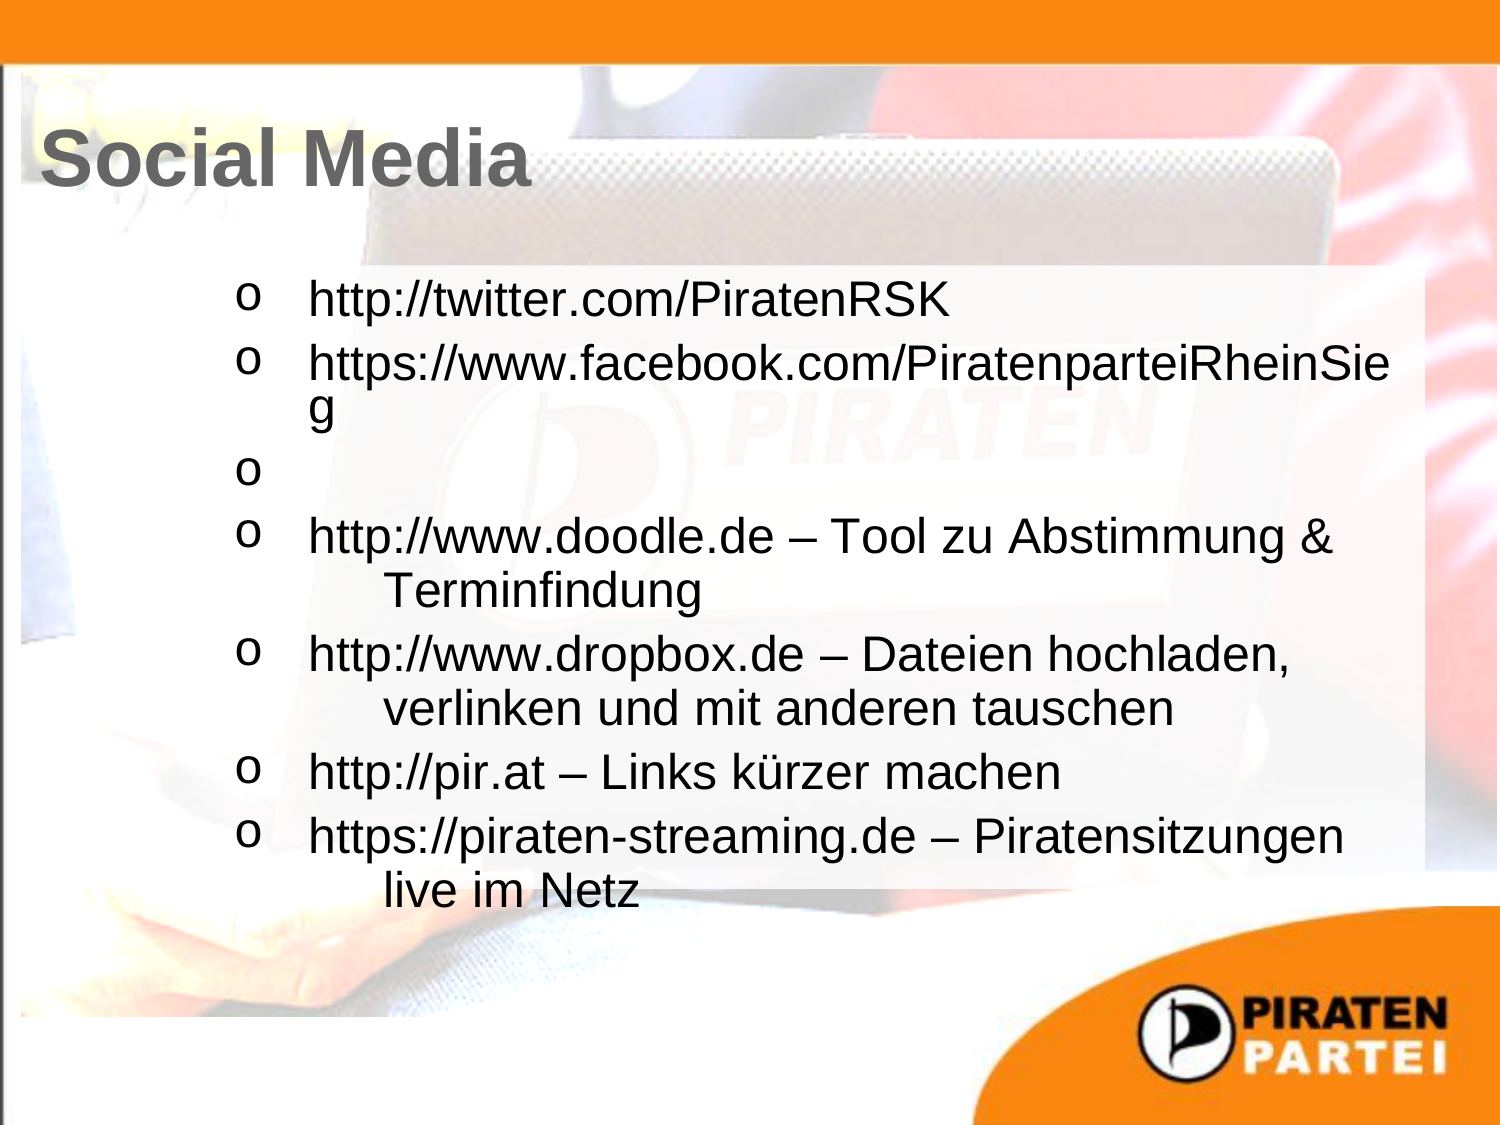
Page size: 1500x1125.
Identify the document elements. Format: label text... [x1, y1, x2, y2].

list http://twitter.com/PiratenRSK https://www.facebook.com/PiratenparteiRheinSieg http://www.doodle.de – Tool zu Abstimmung & Terminfindung http://www.dropbox.de – Dateien hochladen, verlinken und mit anderen tauschen http://pir.at – Links kürzer machen https://piraten-streaming.de – Piratensitzungen live im Netz [75, 265, 1426, 889]
picture [21, 66, 1500, 1125]
title Social Media [24, 97, 1375, 212]
